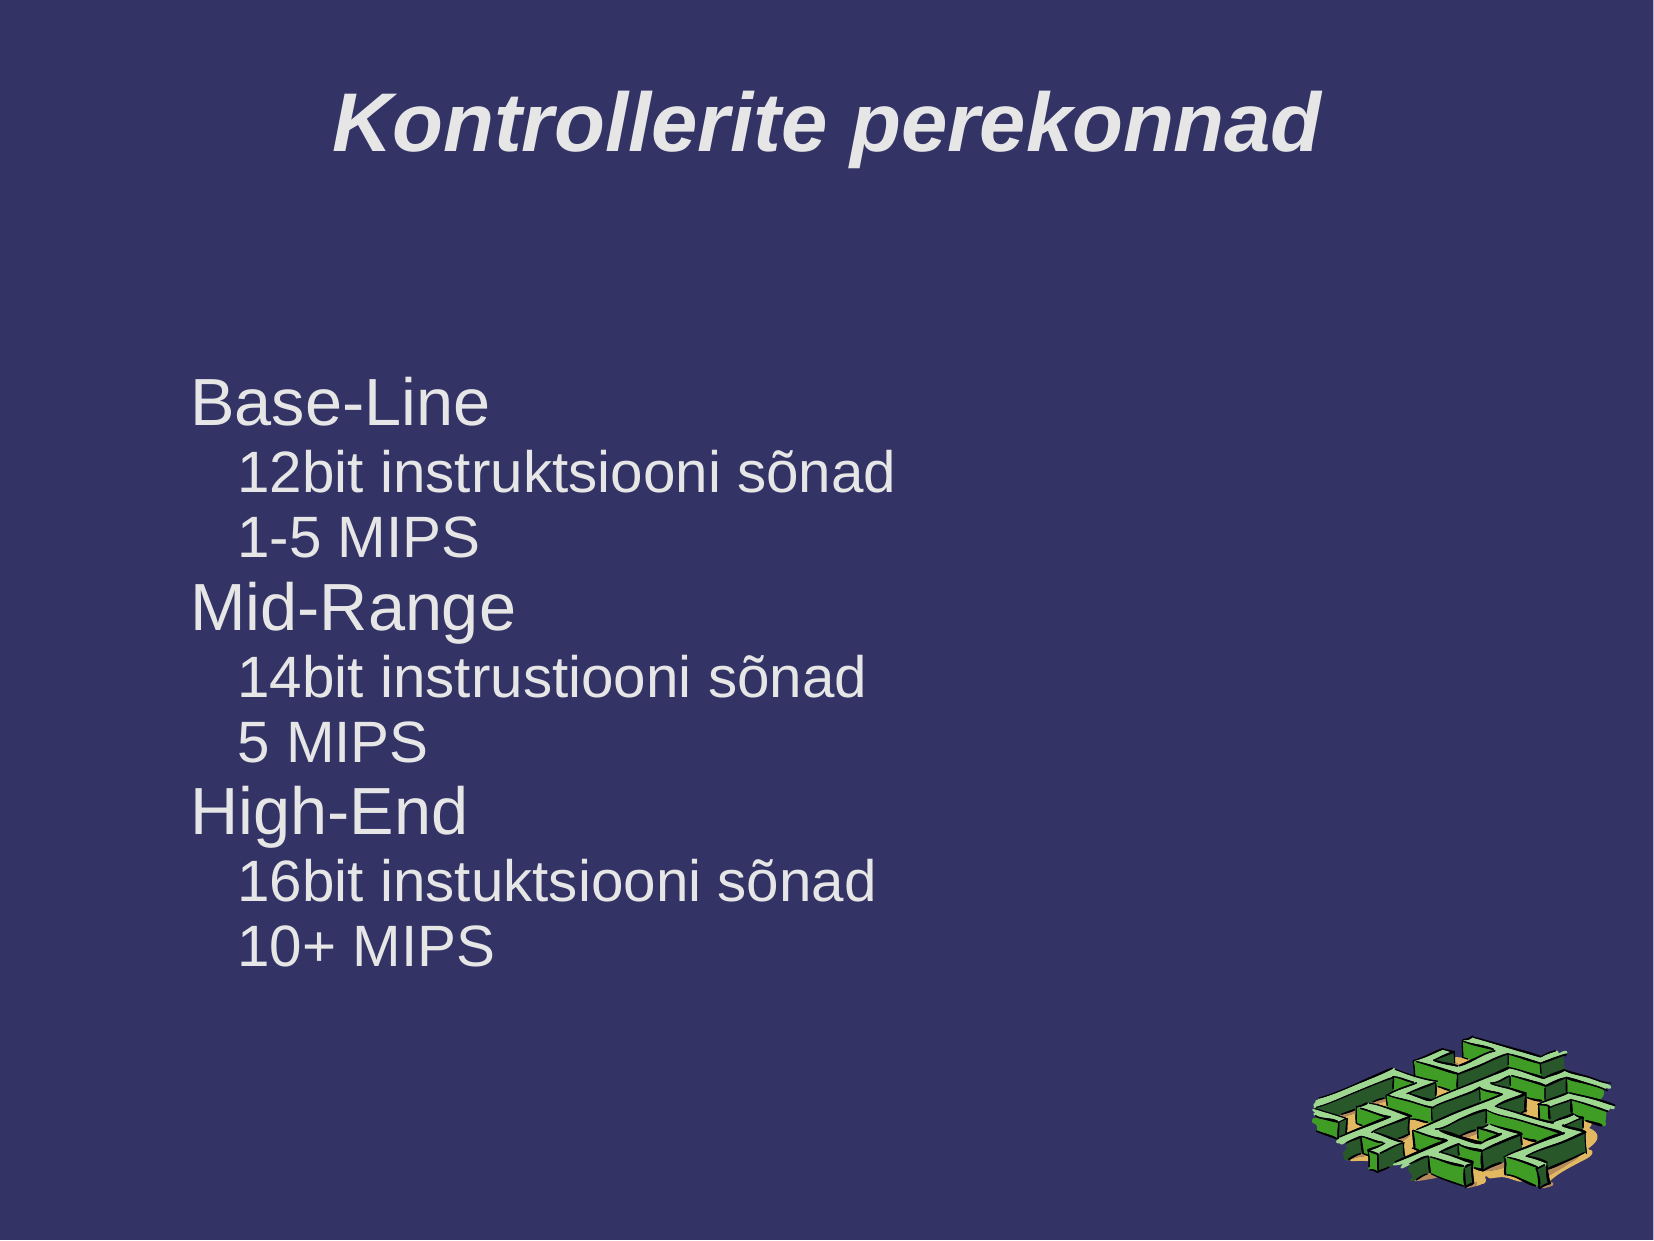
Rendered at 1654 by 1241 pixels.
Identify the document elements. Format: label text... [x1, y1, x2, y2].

list Base-Line 12bit instruktsiooni sõnad 1-5 MIPS Mid-Range 14bit instrustiooni sõnad 5 MIPS High-End 16bit instuktsiooni sõnad 10+ MIPS [178, 364, 1570, 1147]
title Kontrollerite perekonnad [121, 19, 1534, 227]
